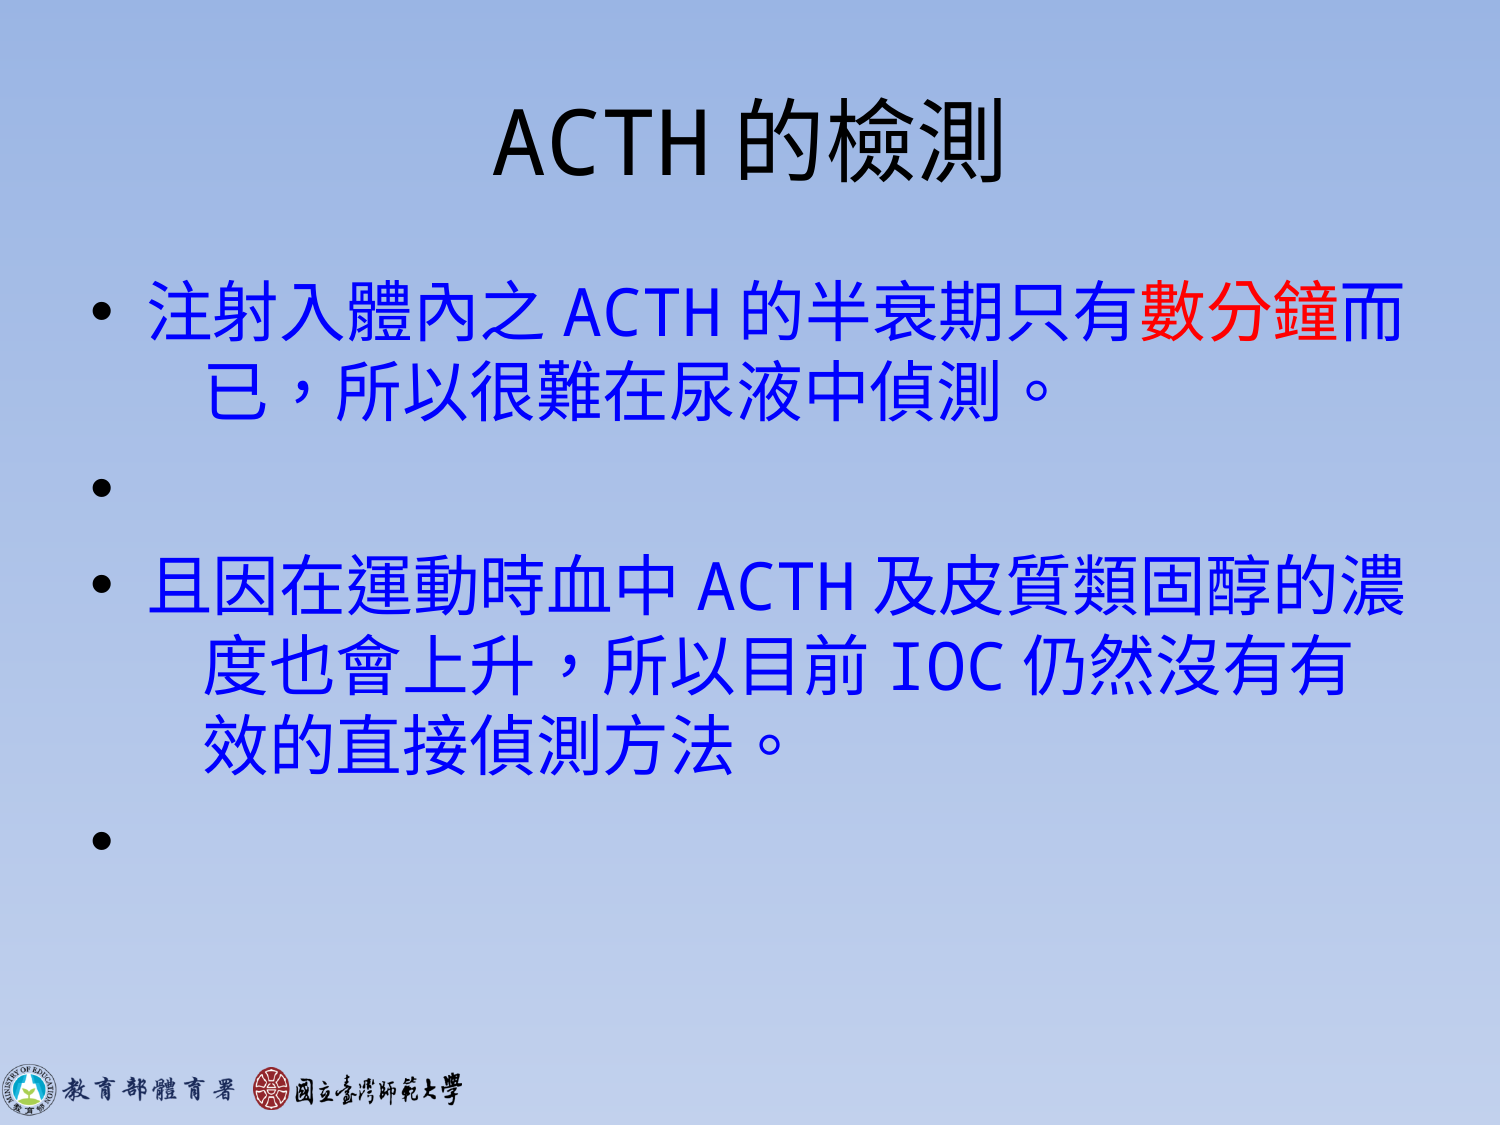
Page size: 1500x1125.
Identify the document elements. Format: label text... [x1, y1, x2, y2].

list 注射入體內之ACTH的半衰期只有數分鐘而已，所以很難在尿液中偵測。 且因在運動時血中ACTH及皮質類固醇的濃度也會上升，所以目前IOC仍然沒有有效的直接偵測方法。 [75, 262, 1426, 1005]
title ACTH的檢測 [75, 45, 1426, 233]
